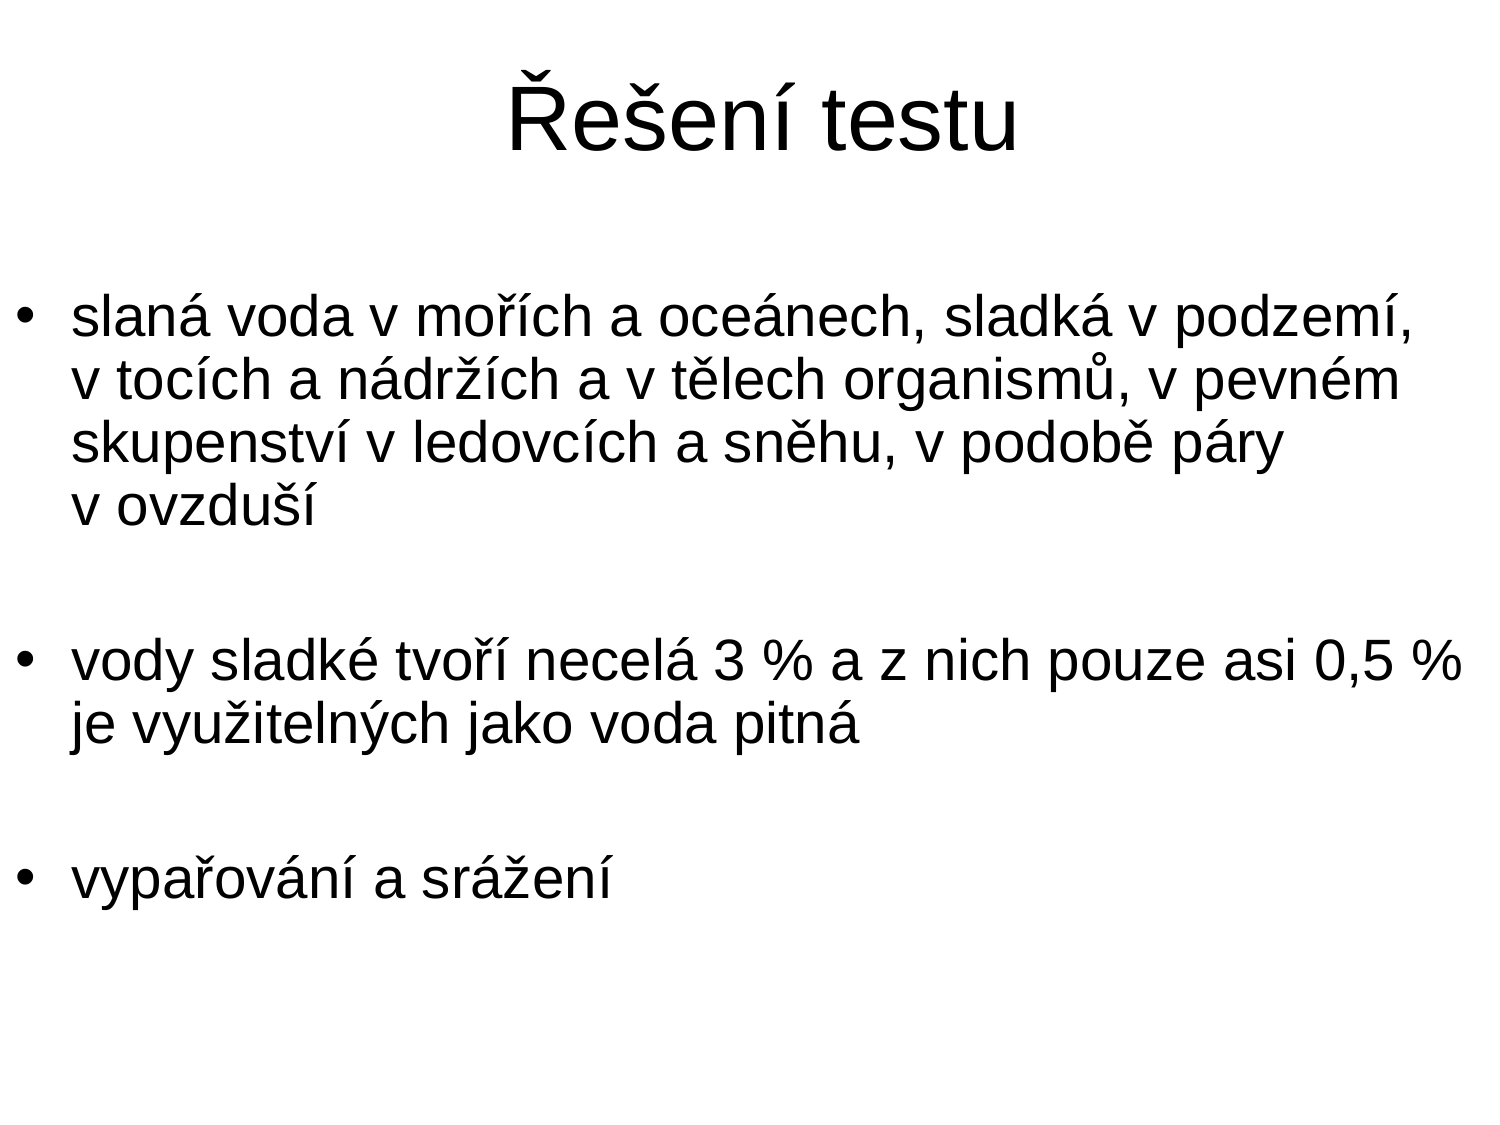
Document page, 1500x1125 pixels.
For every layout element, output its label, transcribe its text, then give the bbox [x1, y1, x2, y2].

list slaná voda v mořích a oceánech, sladká v podzemí, v tocích a nádržích a v tělech organismů, v pevném skupenství v ledovcích a sněhu, v podobě páry v ovzduší vody sladké tvoří necelá 3 % a z nich pouze asi 0,5 % je využitelných jako voda pitná vypařování a srážení [0, 278, 1500, 1125]
title Řešení testu [88, 31, 1439, 197]
